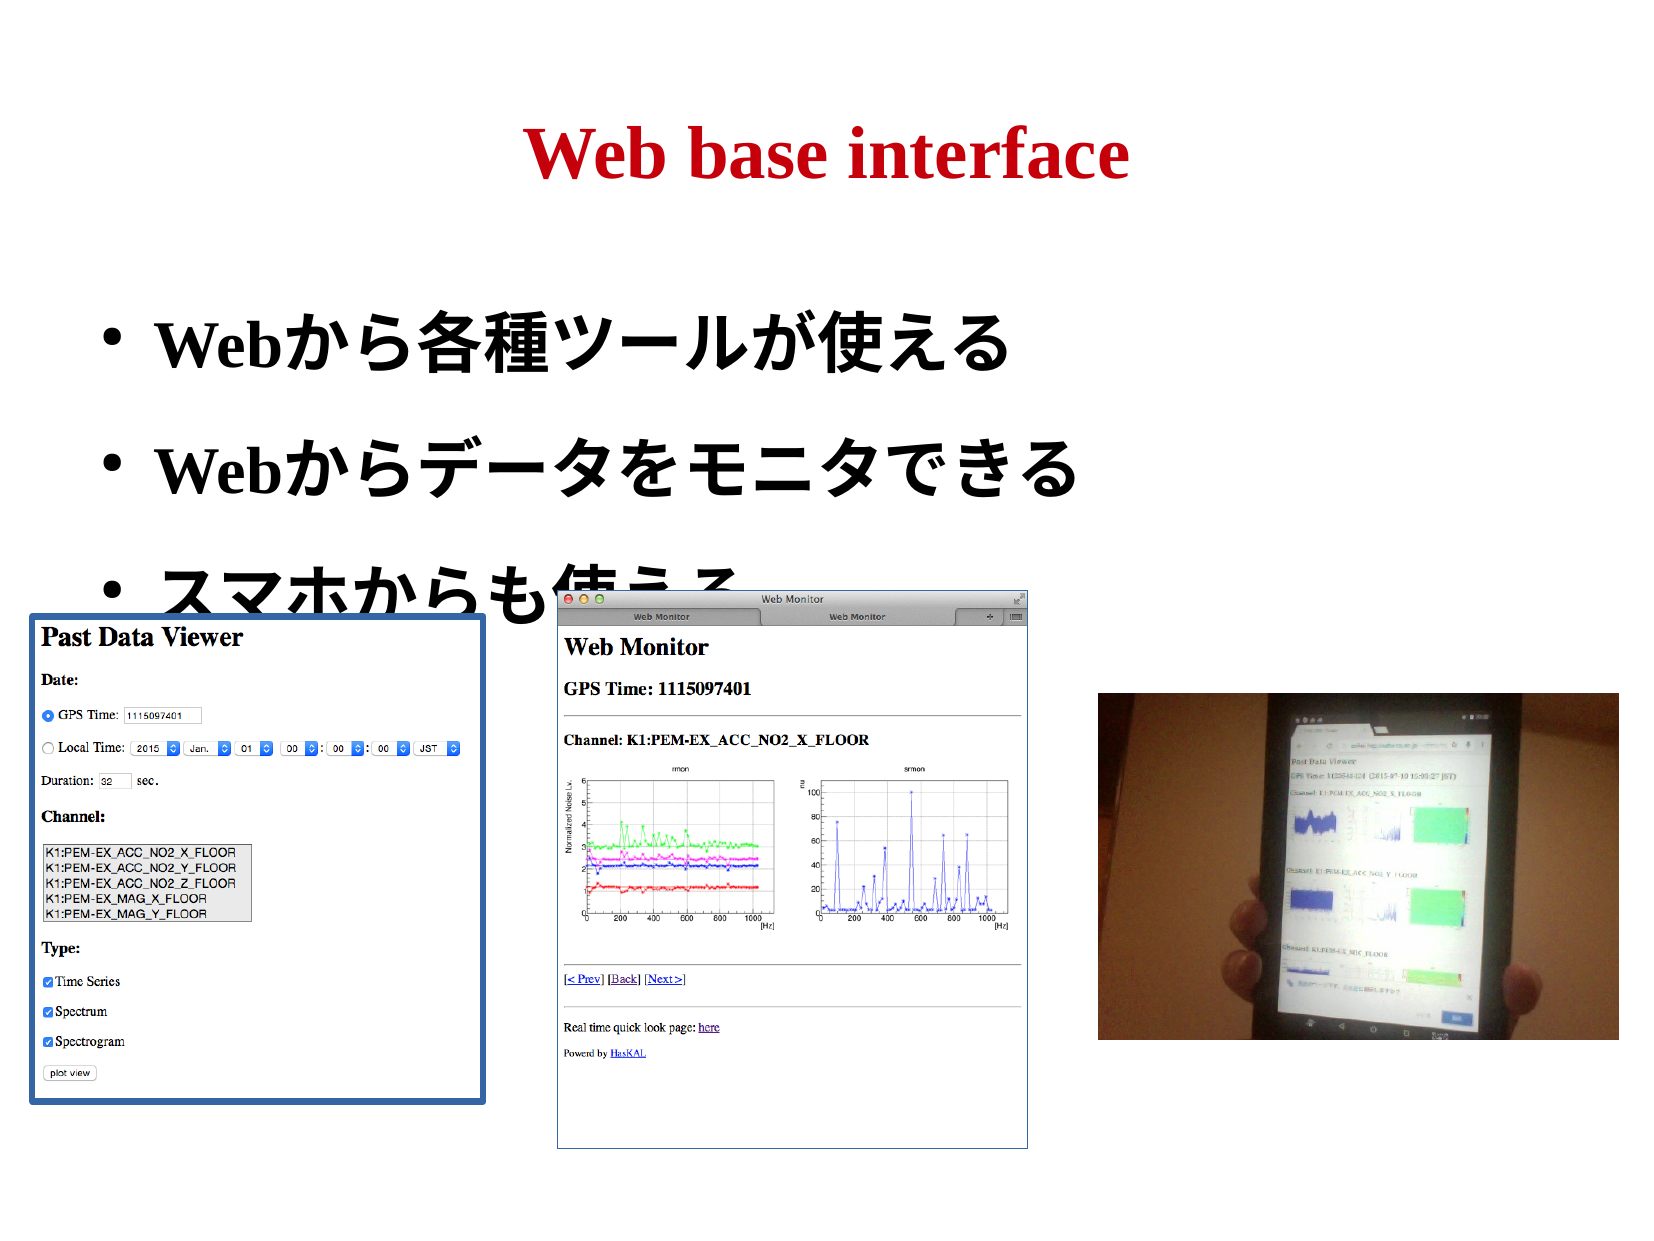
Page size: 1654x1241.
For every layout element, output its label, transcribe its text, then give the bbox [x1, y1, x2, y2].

picture [557, 590, 1028, 1149]
list Webから各種ツールが使える Webからデータをモニタできる スマホからも使える [82, 290, 1571, 1010]
picture [1098, 693, 1619, 1040]
picture [35, 619, 481, 1099]
title Web base interface [82, 49, 1571, 257]
